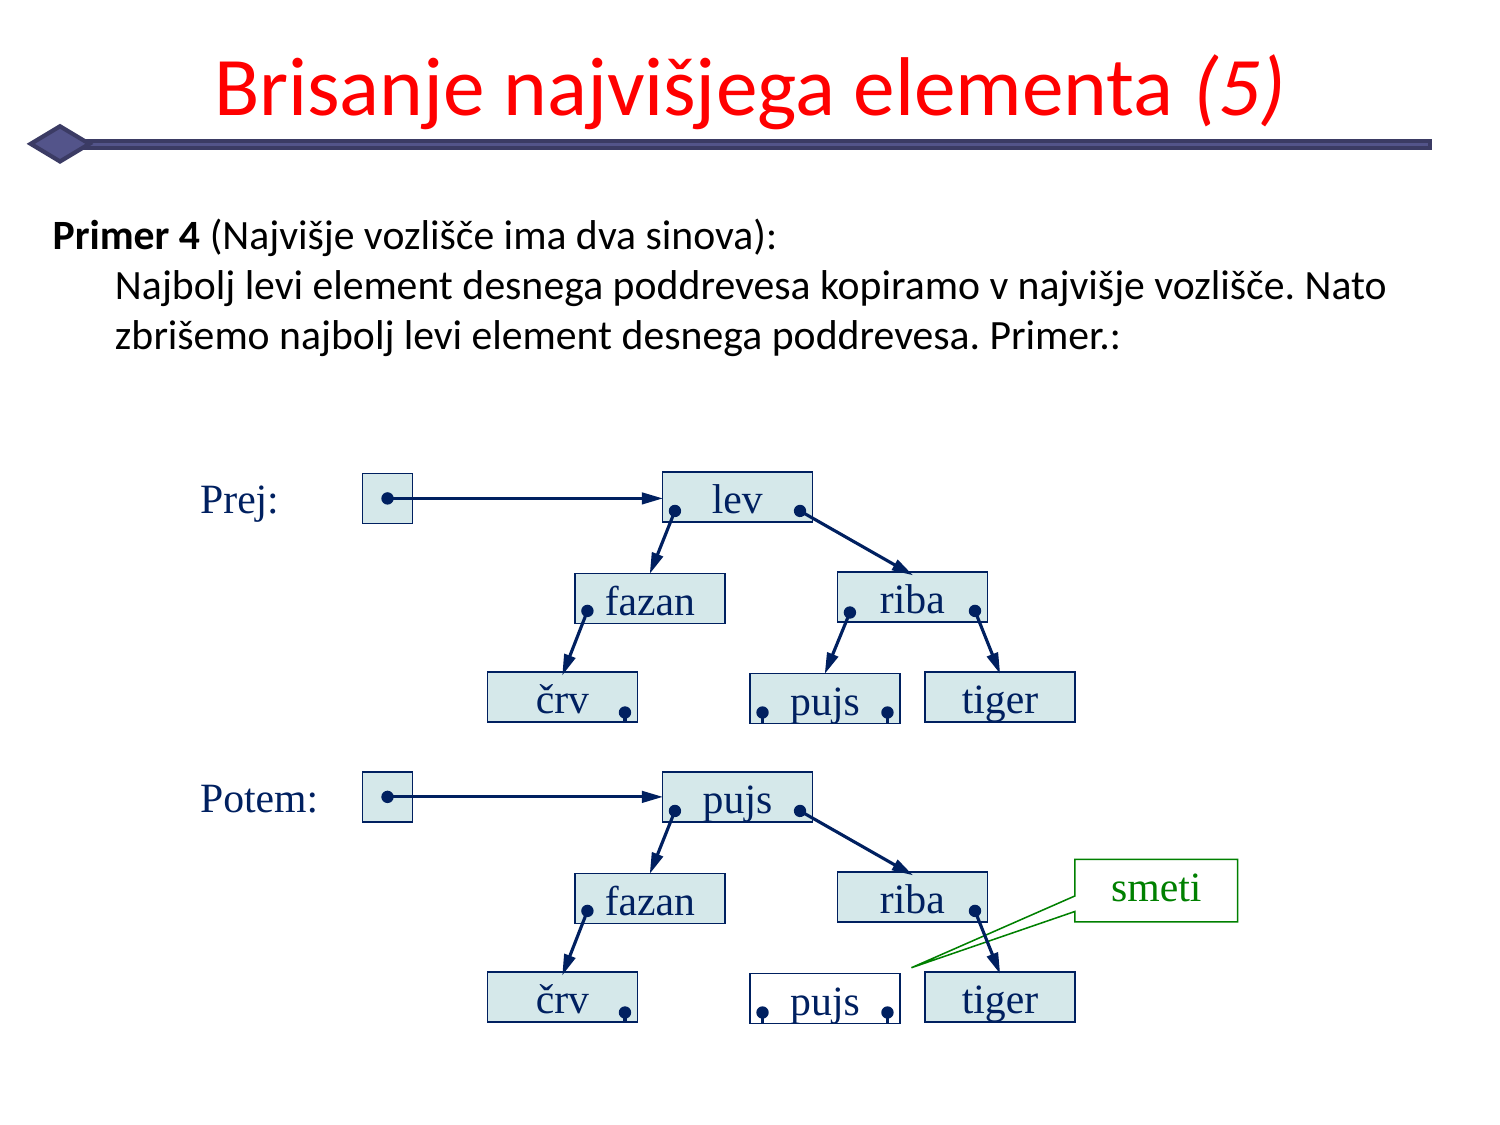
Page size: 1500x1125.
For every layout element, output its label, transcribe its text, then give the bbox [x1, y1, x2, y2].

text_box riba [837, 871, 988, 923]
text_box pujs [662, 771, 813, 822]
text_box pujs [708, 796, 718, 812]
text_box lev [662, 471, 813, 522]
text_box smeti [911, 936, 985, 968]
text_box fazan [575, 873, 726, 924]
text_box Potem: [200, 770, 325, 821]
text_box riba [837, 571, 988, 623]
list Primer 4 (Najvišje vozlišče ima dva sinova): Najbolj levi element desnega poddrevesa kopiramo v najvišje vozlišče. Nato zbrišemo najbolj levi element desnega poddrevesa. Primer.: [37, 200, 1500, 413]
text_box pujs [750, 673, 901, 724]
text_box črv [487, 671, 638, 723]
text_box fazan [575, 573, 726, 624]
text_box pujs [796, 698, 806, 714]
text_box tiger [924, 671, 1076, 723]
text_box pujs [750, 973, 901, 1024]
text_box črv [487, 971, 638, 1023]
text_box [362, 771, 413, 822]
text_box tiger [924, 971, 1076, 1023]
text_box smeti [987, 859, 1238, 941]
text_box Prej: [200, 471, 325, 522]
title Brisanje najvišjega elementa (5) [75, 23, 1426, 141]
text_box [362, 473, 413, 524]
text_box pujs [796, 998, 806, 1014]
